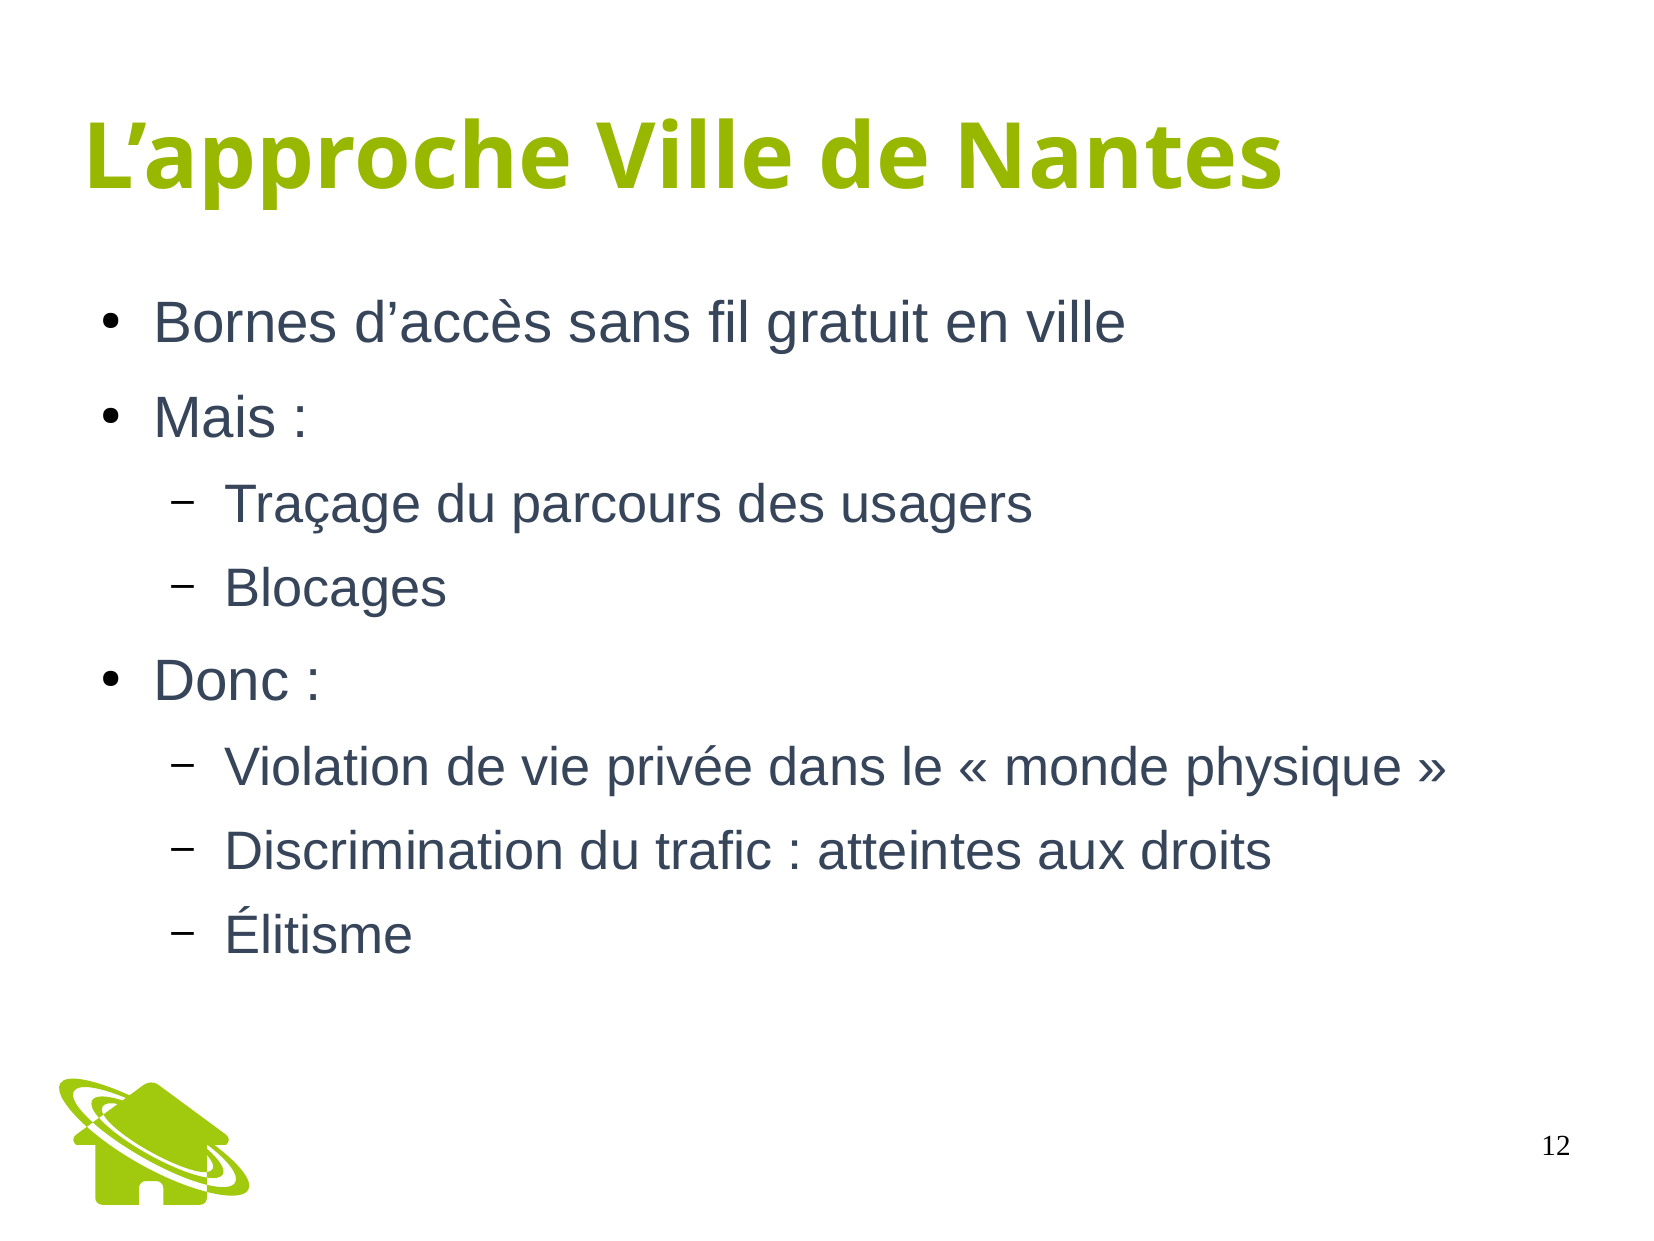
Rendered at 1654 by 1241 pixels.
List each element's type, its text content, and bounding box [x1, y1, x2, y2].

title L’approche Ville de Nantes [82, 49, 1571, 257]
list Bornes d’accès sans fil gratuit en ville Mais : Traçage du parcours des usagers Blocages Donc : Violation de vie privée dans le « monde physique » Discrimination du trafic : atteintes aux droits Élitisme [82, 290, 1571, 1010]
